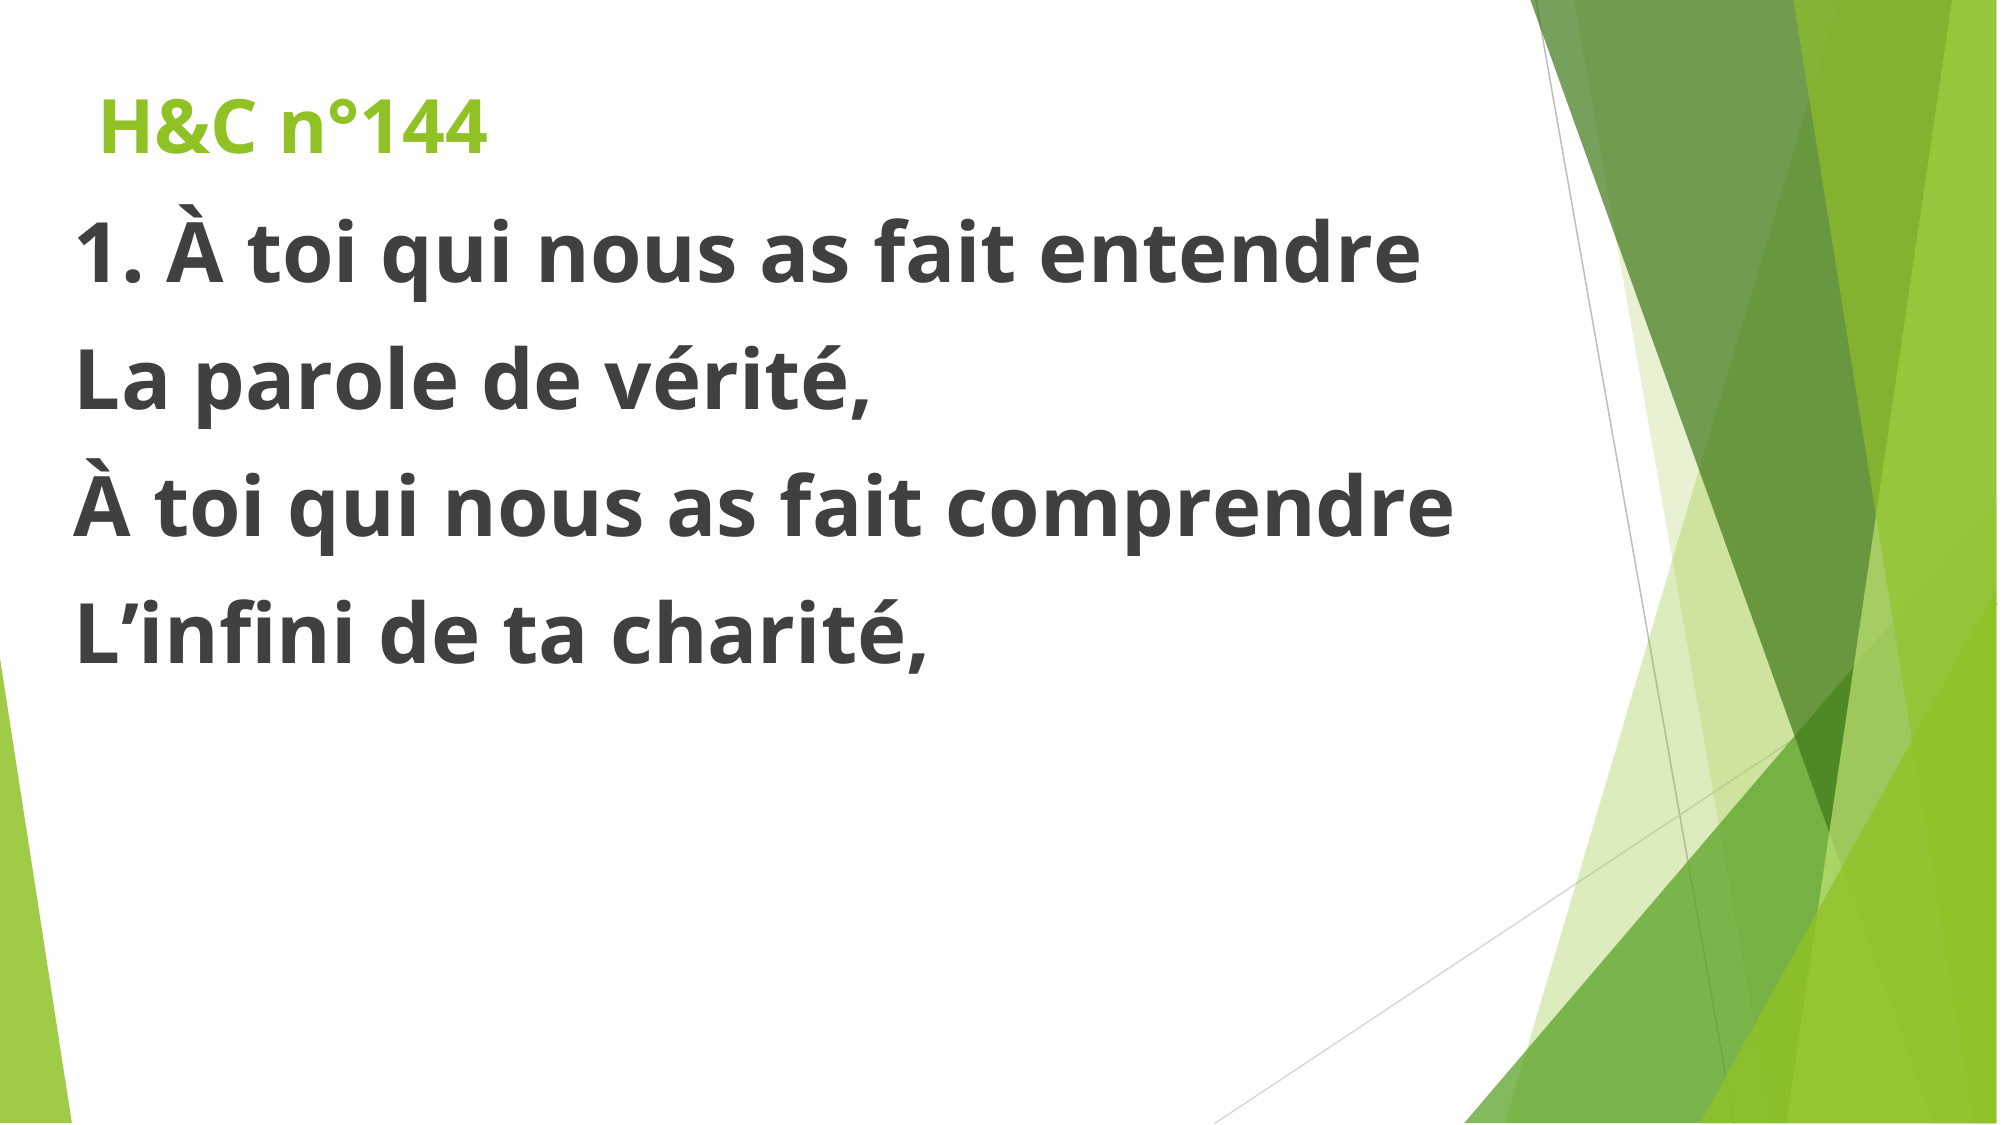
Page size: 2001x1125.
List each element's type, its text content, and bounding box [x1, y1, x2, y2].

text_box H&C n°144 [82, 70, 1522, 177]
text_box 1. À toi qui nous as fait entendre La parole de vérité, À toi qui nous as fait comprendre L’infini de ta charité, [59, 177, 2001, 1037]
